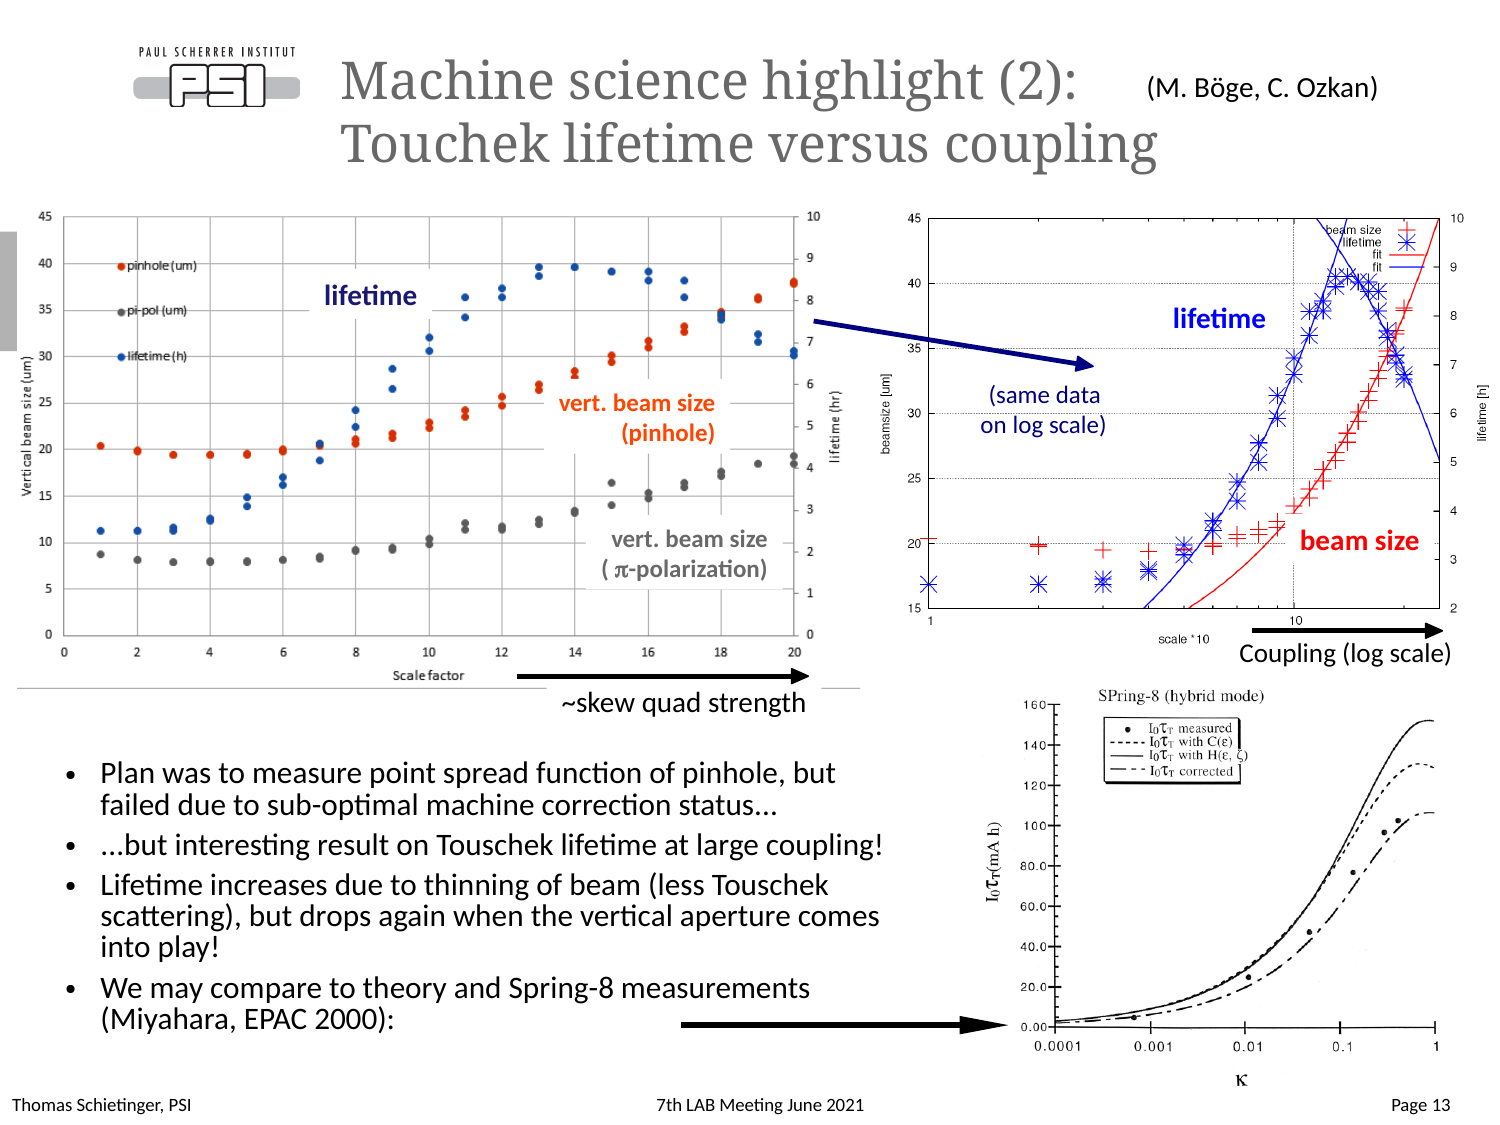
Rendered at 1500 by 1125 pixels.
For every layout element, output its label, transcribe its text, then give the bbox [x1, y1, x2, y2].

text_box ~skew quad strength [546, 675, 822, 726]
text_box beam size [1285, 513, 1435, 564]
text_box lifetime [309, 268, 433, 319]
text_box vert. beam size ( π-polarization) [586, 514, 783, 590]
text_box Coupling (log scale) [1224, 628, 1468, 676]
picture [17, 200, 861, 689]
text_box Plan was to measure point spread function of pinhole, but failed due to sub-optimal machine correction status... ...but interesting result on Touschek lifetime at large coupling! Lifetime increases due to thinning of beam (less Touschek scattering), but drops again when the vertical aperture comes into play! We may compare to theory and Spring-8 measurements (Miyahara, EPAC 2000): [50, 752, 915, 1045]
picture [980, 682, 1446, 1092]
text_box vert. beam size (pinhole) [544, 378, 731, 454]
text_box (same data on log scale) [965, 370, 1122, 446]
title Machine science highlight (2): Touchek lifetime versus coupling [340, 47, 1442, 132]
picture [870, 200, 1495, 650]
text_box (M. Böge, C. Ozkan) [1131, 67, 1402, 113]
text_box lifetime [1158, 292, 1281, 342]
